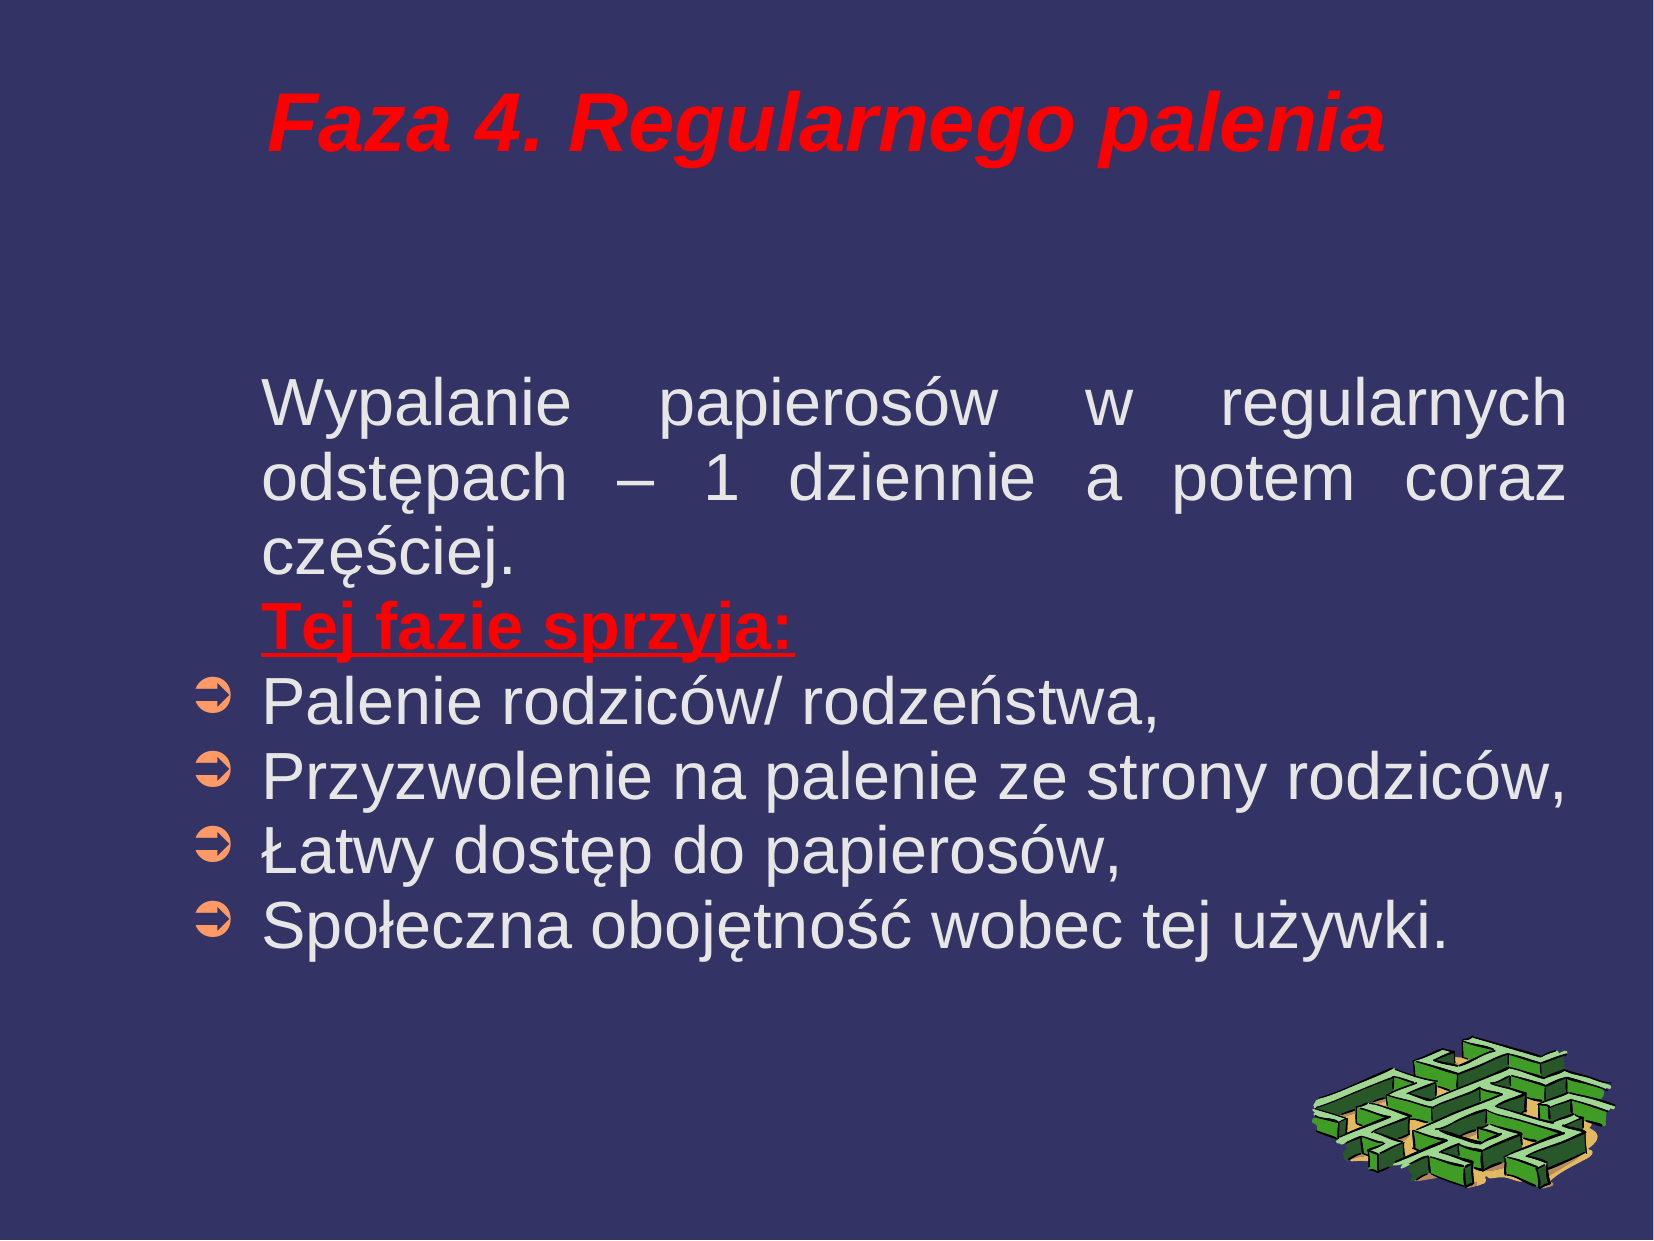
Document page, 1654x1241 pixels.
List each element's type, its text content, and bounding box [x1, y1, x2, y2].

title Faza 4. Regularnego palenia [121, 19, 1534, 227]
list Wypalanie papierosów w regularnych odstępach – 1 dziennie a potem coraz częściej. Tej fazie sprzyja: Palenie rodziców/ rodzeństwa, Przyzwolenie na palenie ze strony rodziców, Łatwy dostęp do papierosów, Społeczna obojętność wobec tej używki. [178, 364, 1570, 1147]
